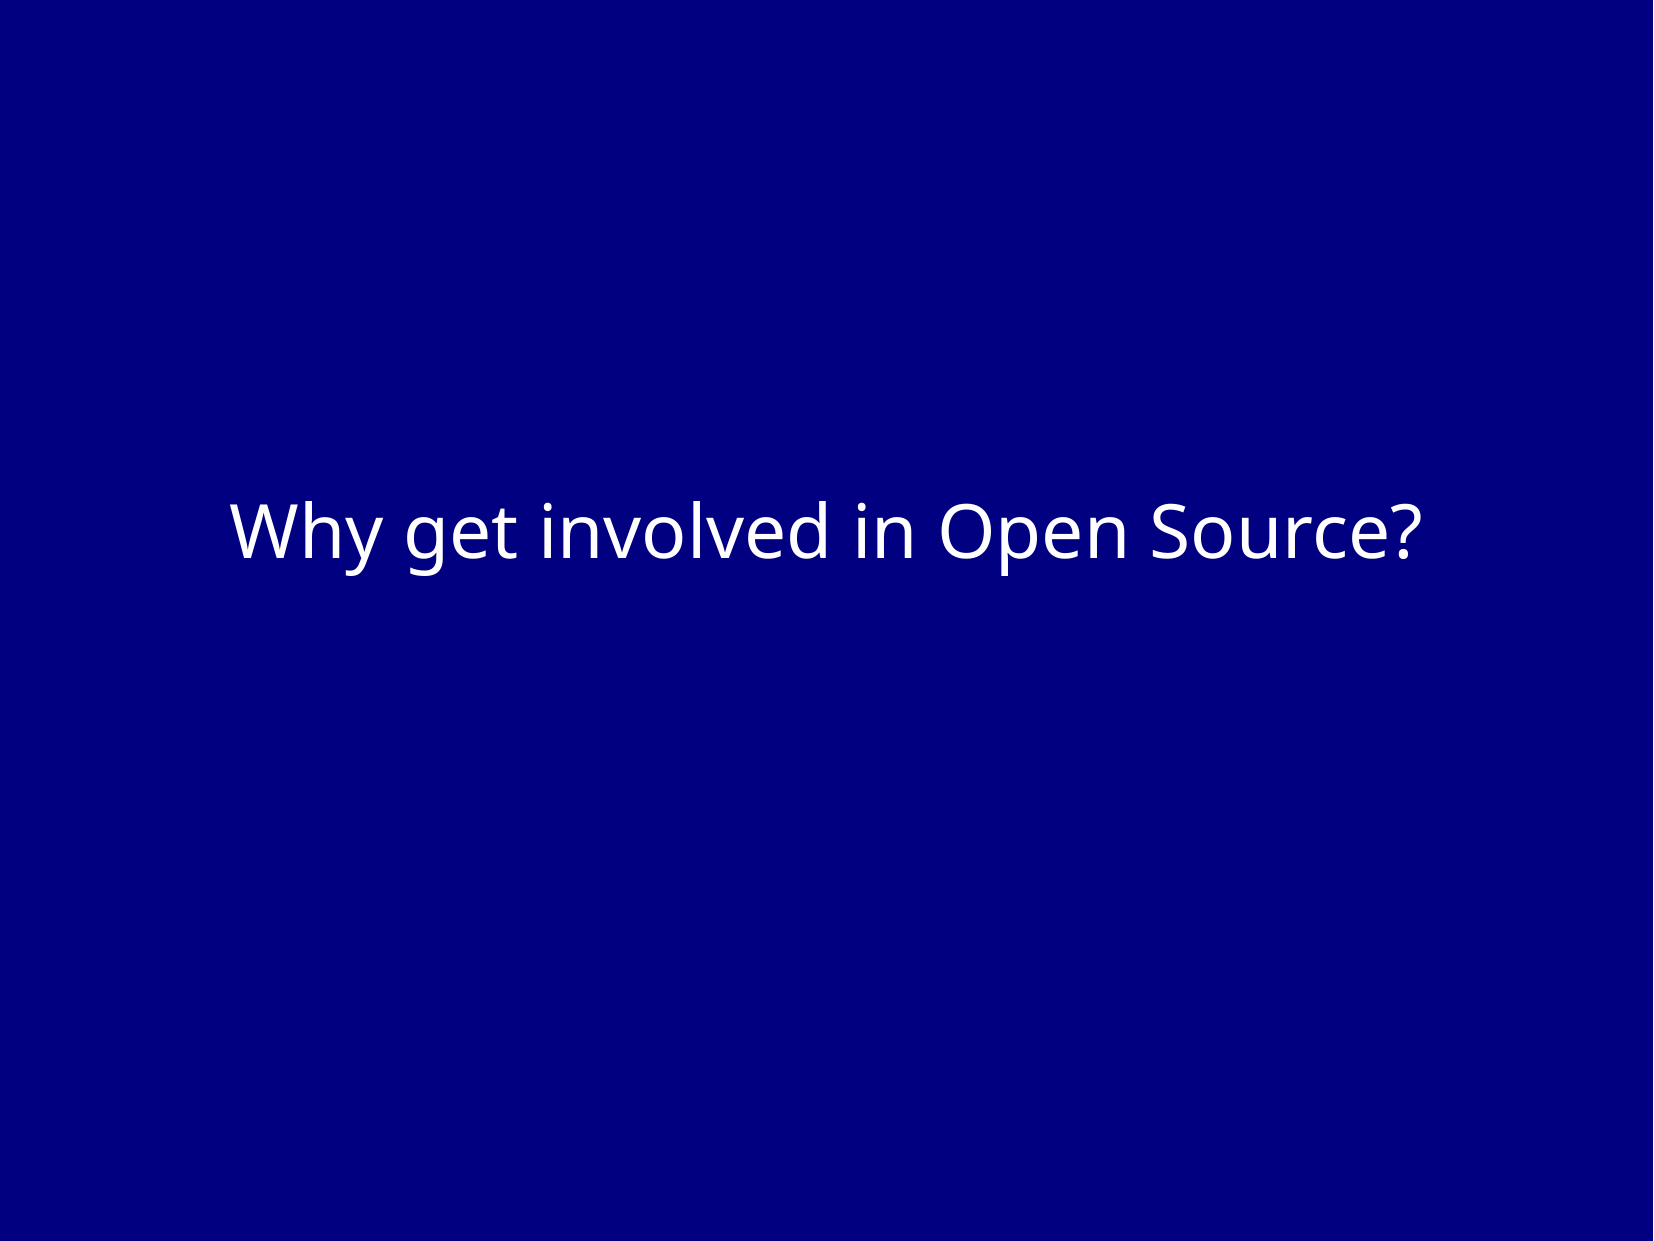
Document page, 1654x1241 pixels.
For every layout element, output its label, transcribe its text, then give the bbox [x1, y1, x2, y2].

subtitle Why get involved in Open Source? [82, 49, 1571, 1010]
